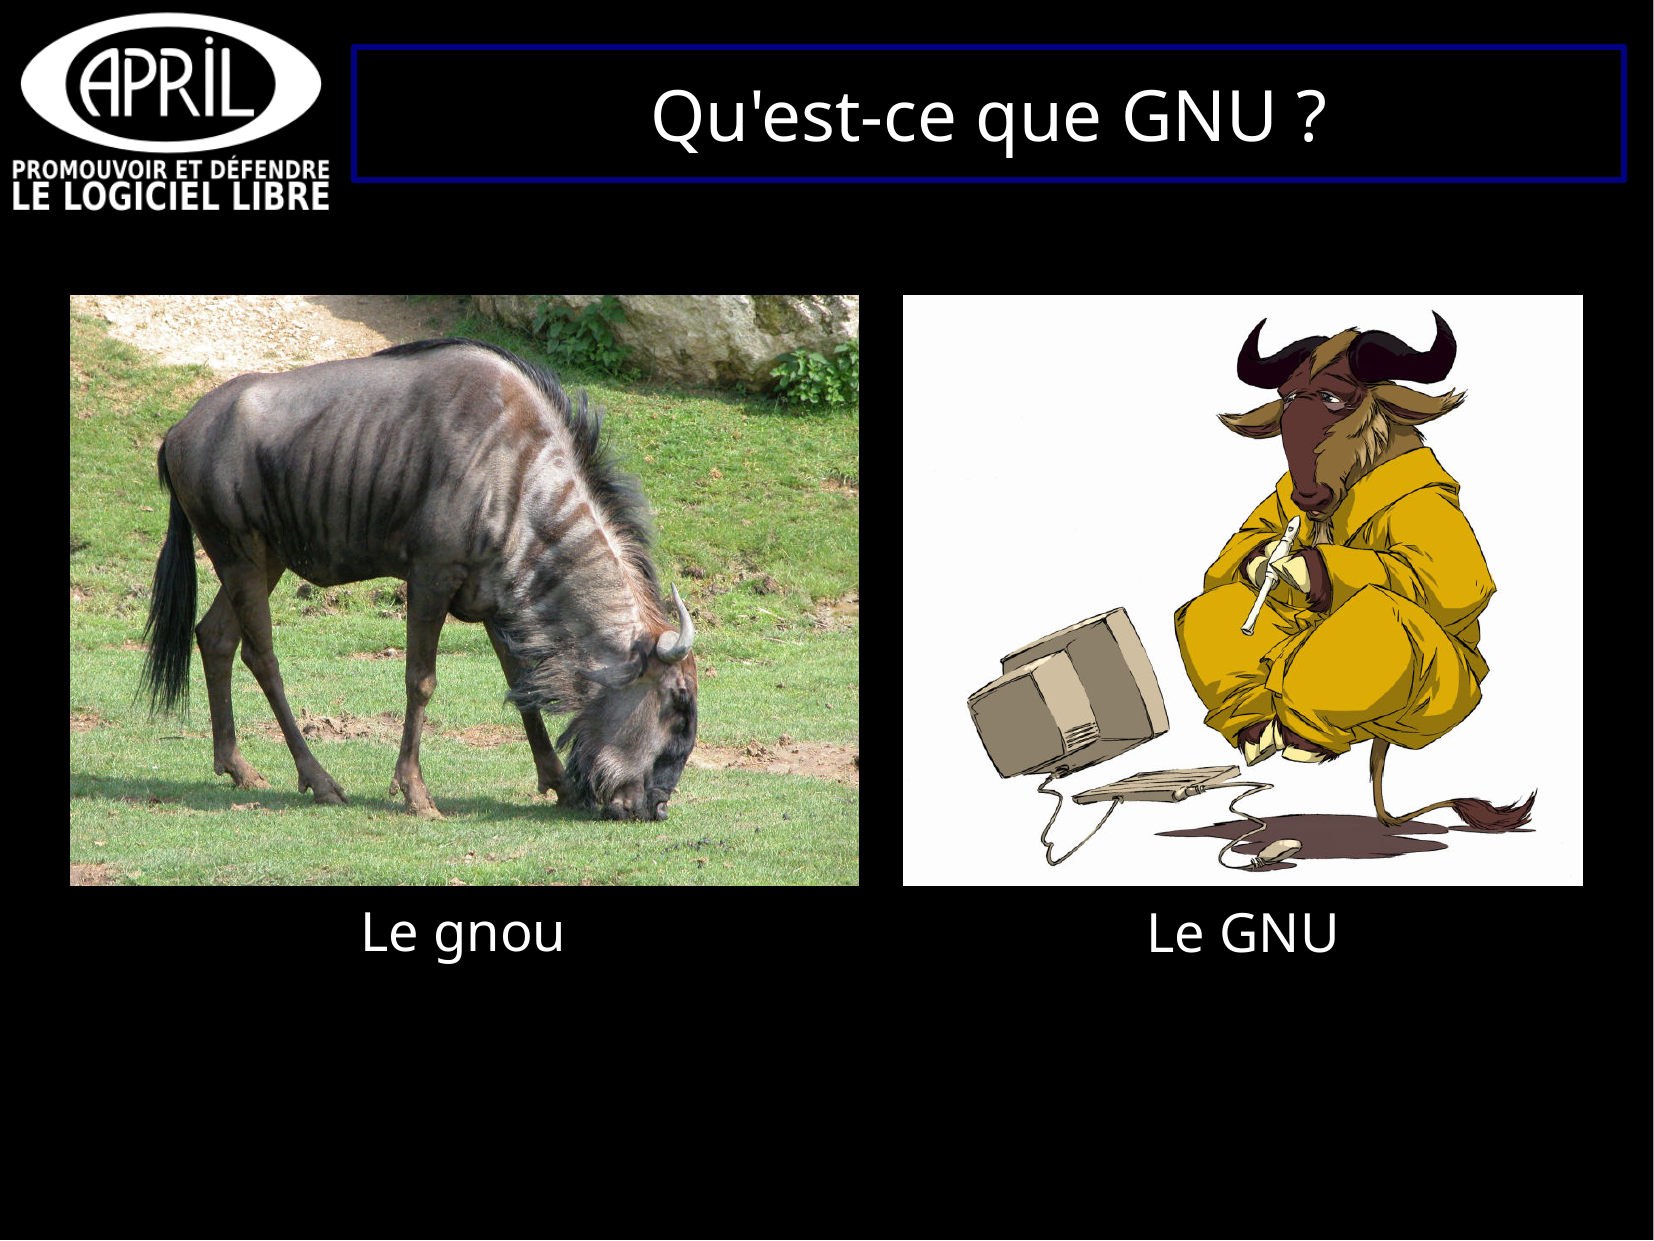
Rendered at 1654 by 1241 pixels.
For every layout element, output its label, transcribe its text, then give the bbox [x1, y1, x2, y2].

text_box Le gnou [70, 885, 857, 964]
picture [70, 295, 859, 886]
picture [8, 7, 333, 237]
text_box Le GNU [903, 886, 1583, 965]
title Qu'est-ce que GNU ? [354, 47, 1625, 181]
picture [903, 295, 1583, 886]
